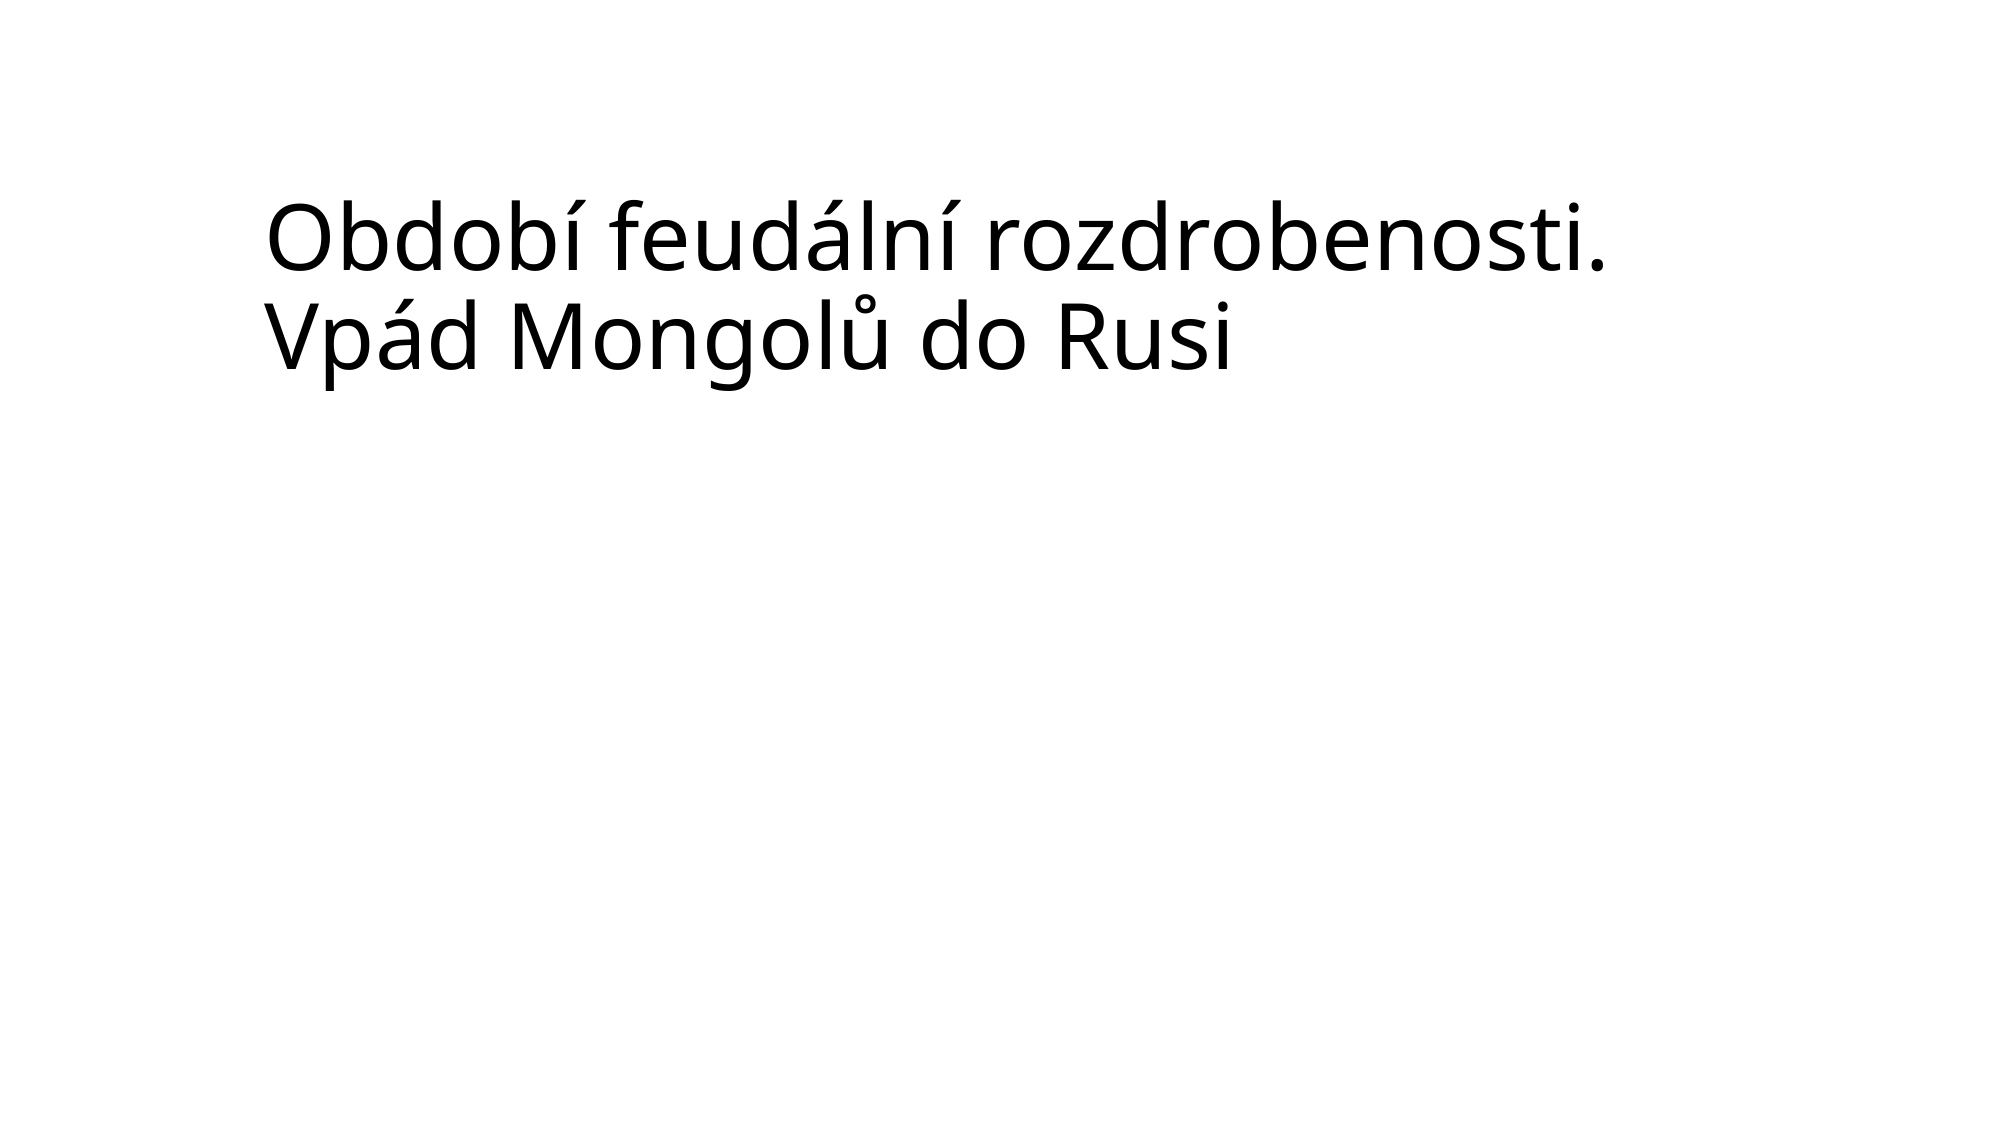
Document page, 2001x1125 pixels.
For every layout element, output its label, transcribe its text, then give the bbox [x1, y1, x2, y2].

title Období feudální rozdrobenosti. Vpád Mongolů do Rusi [249, 184, 1750, 576]
